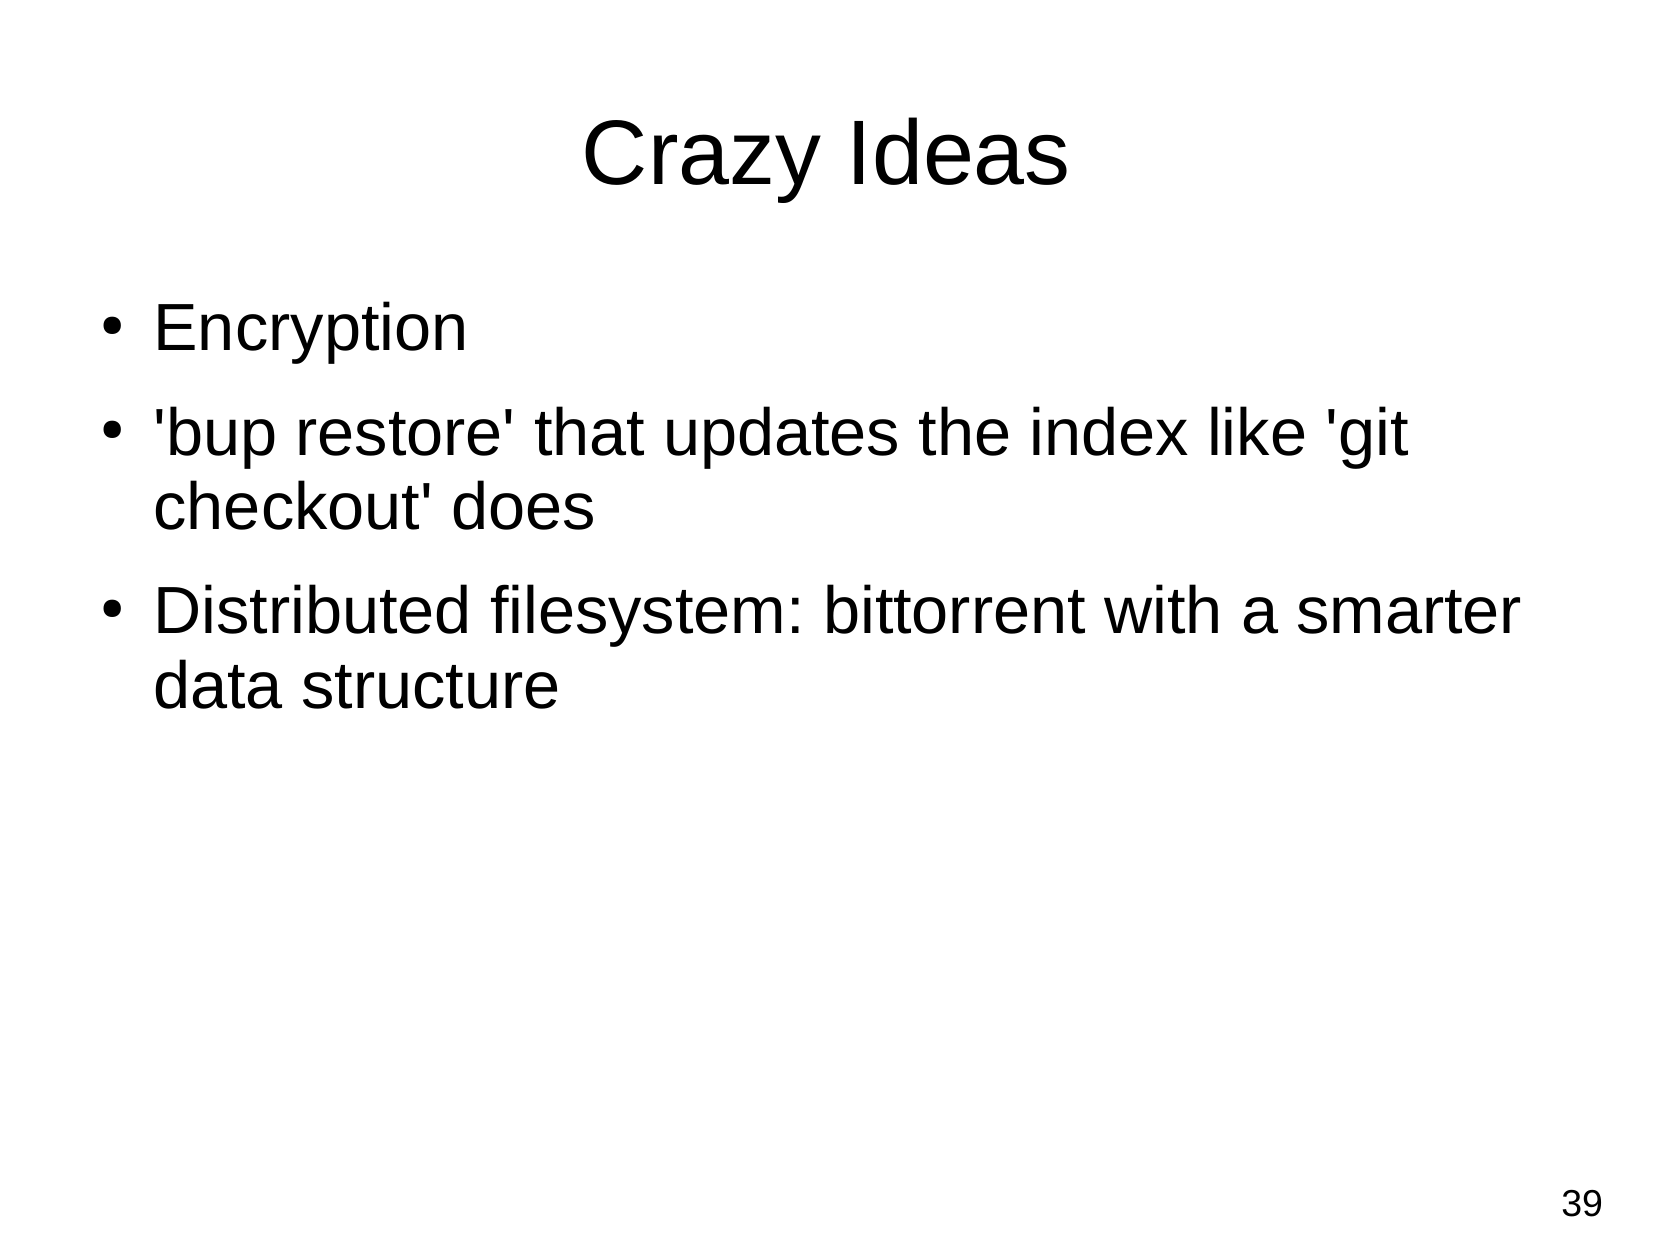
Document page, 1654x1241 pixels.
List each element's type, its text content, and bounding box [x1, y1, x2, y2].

text_box 39 [1546, 1174, 1619, 1232]
list Encryption 'bup restore' that updates the index like 'git checkout' does Distributed filesystem: bittorrent with a smarter data structure [82, 290, 1571, 1094]
title Crazy Ideas [82, 56, 1571, 250]
